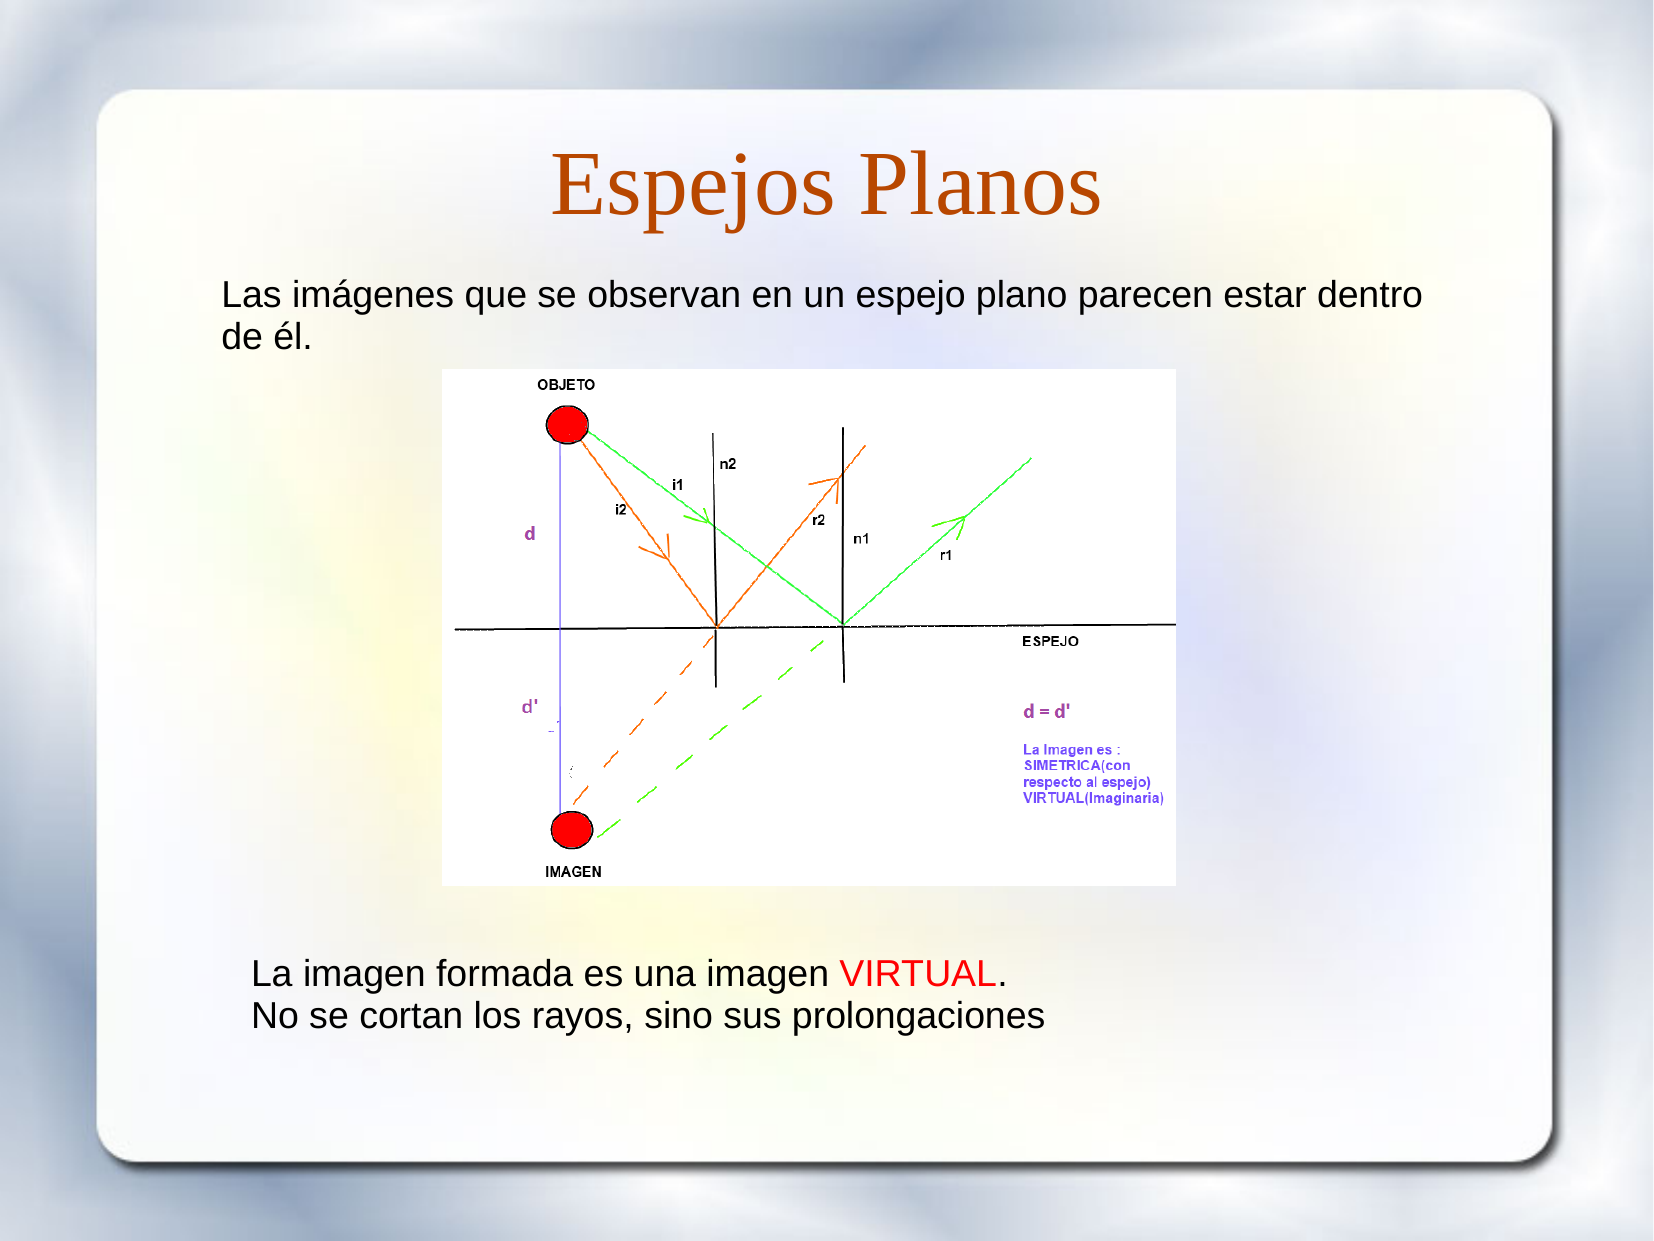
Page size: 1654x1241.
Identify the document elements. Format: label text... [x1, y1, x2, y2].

text_box La imagen formada es una imagen VIRTUAL. No se cortan los rayos, sino sus prolongaciones [236, 944, 1447, 1063]
title Espejos Planos [121, 132, 1534, 235]
picture [0, 0, 1654, 1241]
text_box Las imágenes que se observan en un espejo plano parecen estar dentro de él. [206, 265, 1447, 365]
